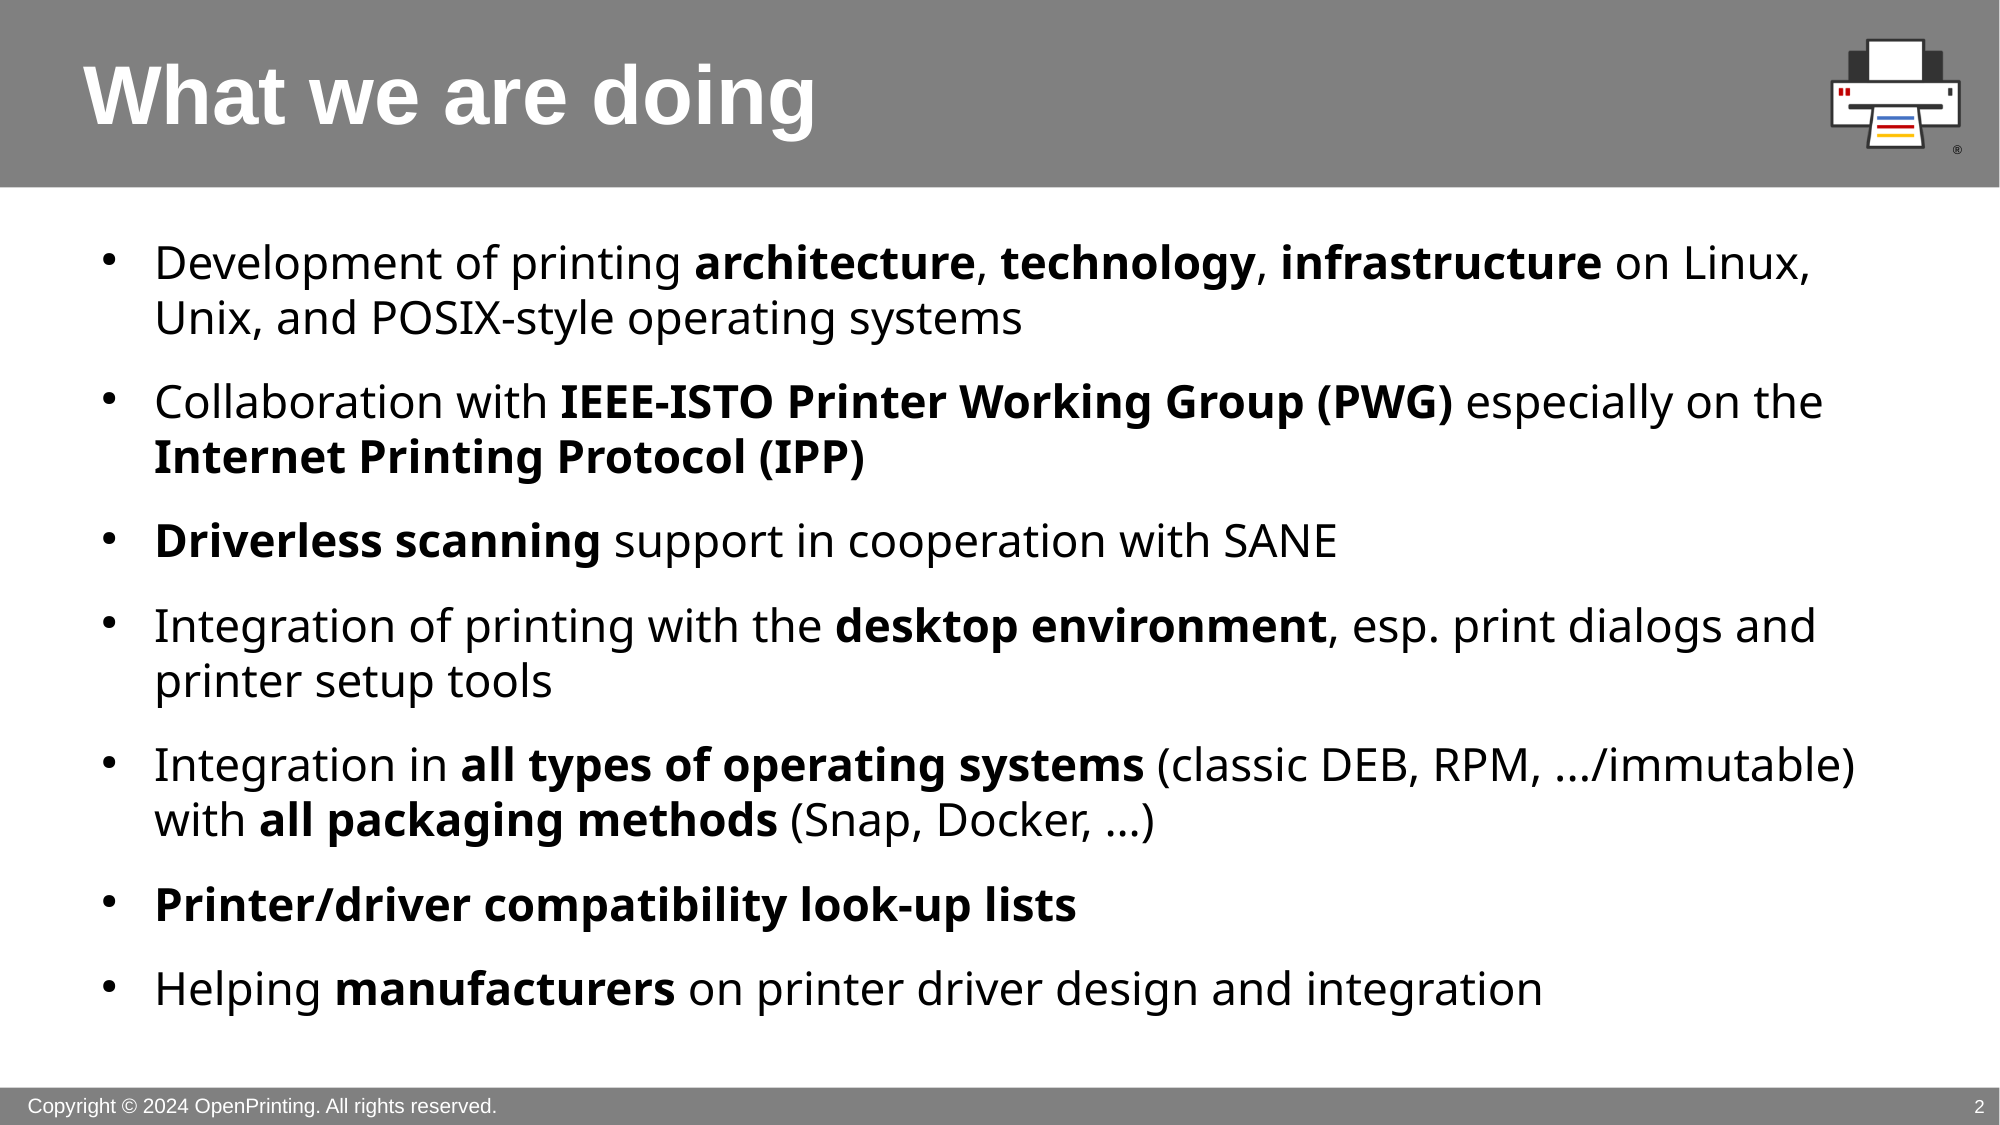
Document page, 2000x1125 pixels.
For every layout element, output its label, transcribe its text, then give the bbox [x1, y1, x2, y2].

picture [1825, 33, 1966, 154]
list Development of printing architecture, technology, infrastructure on Linux, Unix, and POSIX-style operating systems Collaboration with IEEE-ISTO Printer Working Group (PWG) especially on the Internet Printing Protocol (IPP) Driverless scanning support in cooperation with SANE Integration of printing with the desktop environment, esp. print dialogs and printer setup tools Integration in all types of operating systems (classic DEB, RPM, .../immutable) with all packaging methods (Snap, Docker, …) Printer/driver compatibility look-up lists Helping manufacturers on printer driver design and integration [75, 224, 1936, 1067]
title What we are doing [75, 7, 1786, 175]
